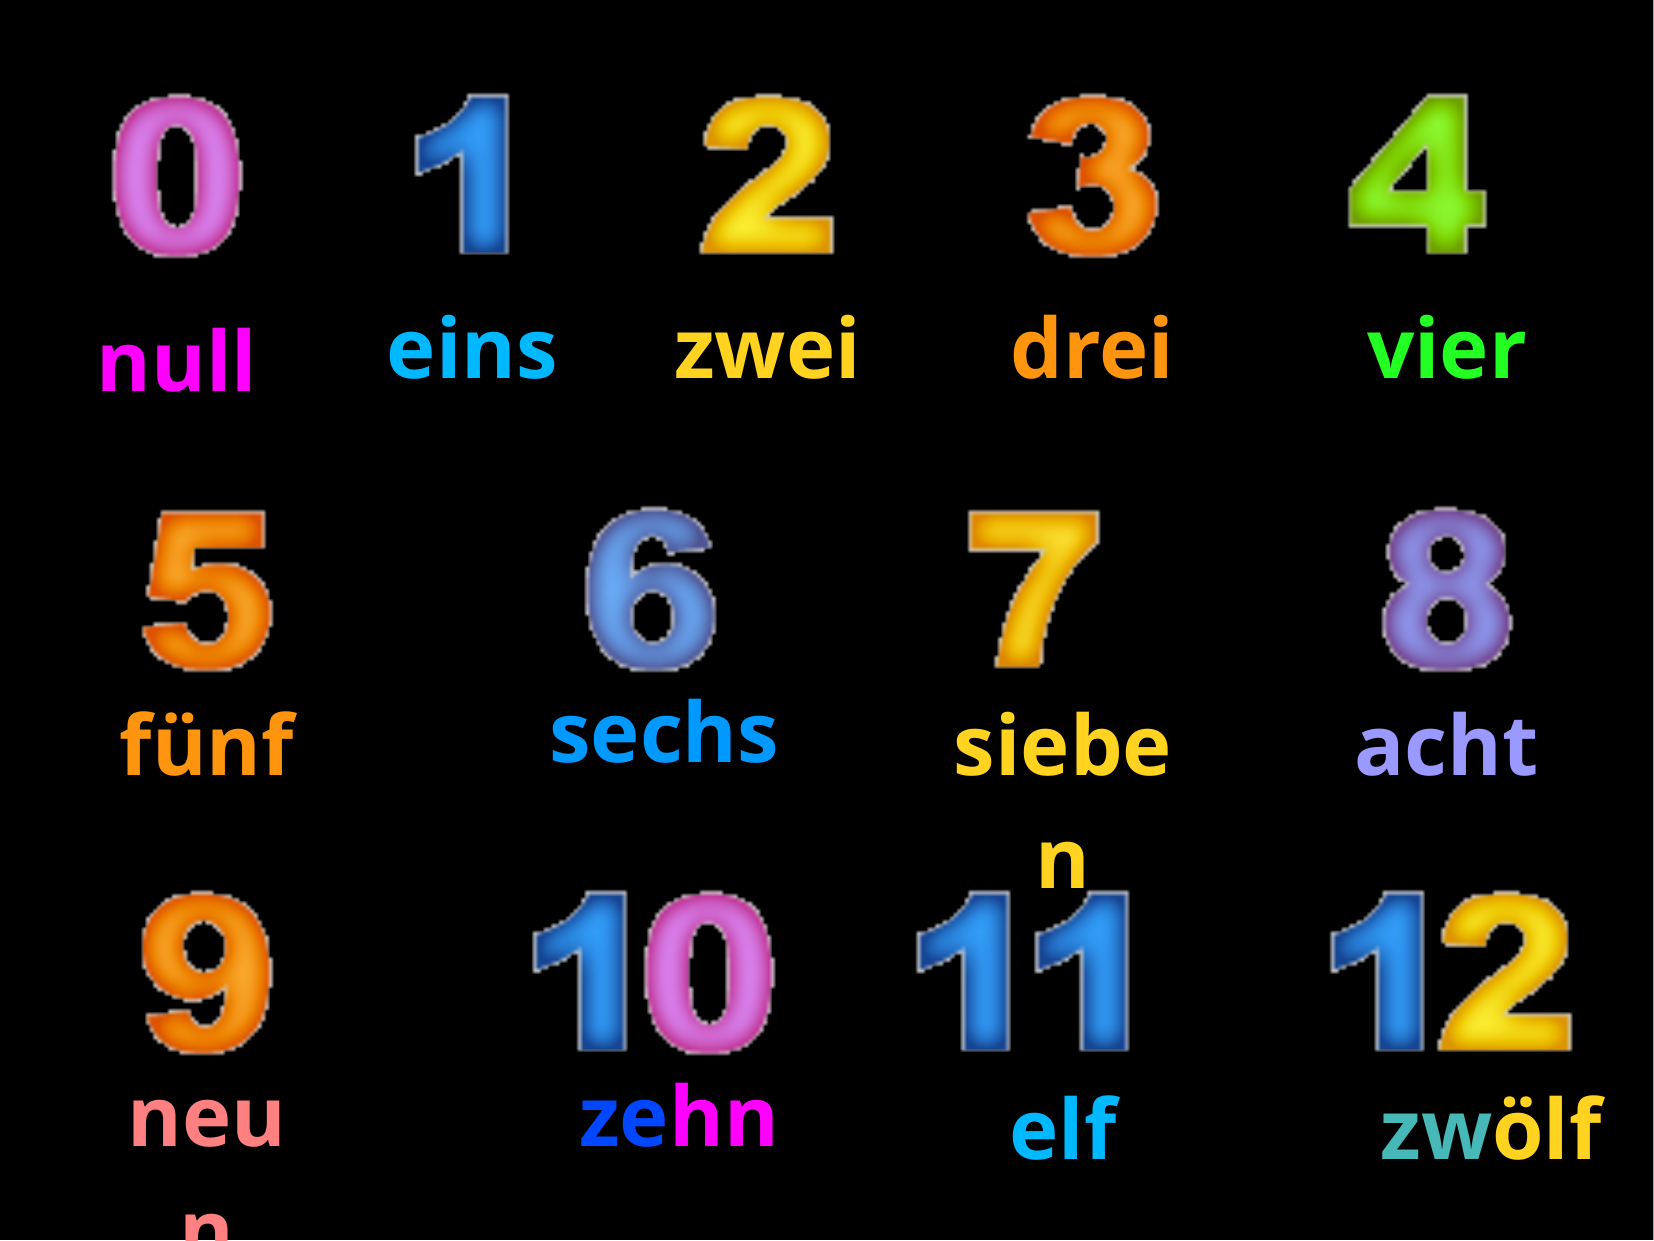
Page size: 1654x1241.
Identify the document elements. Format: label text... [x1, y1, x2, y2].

picture [1328, 88, 1506, 266]
picture [679, 88, 857, 266]
text_box eins [354, 282, 591, 414]
picture [944, 501, 1123, 679]
text_box sieben [915, 679, 1211, 811]
text_box vier [1328, 282, 1565, 414]
picture [1003, 88, 1182, 266]
text_box neun [88, 1050, 325, 1182]
text_box drei [974, 282, 1211, 414]
text_box acht [1328, 679, 1565, 811]
picture [118, 501, 296, 679]
picture [885, 885, 1182, 1063]
picture [561, 501, 739, 666]
picture [118, 885, 296, 1050]
picture [501, 885, 798, 1063]
text_box zehn [561, 1050, 798, 1182]
text_box null [59, 295, 296, 427]
picture [1299, 885, 1595, 1063]
text_box zwölf [1358, 1062, 1625, 1194]
text_box sechs [531, 666, 798, 798]
picture [88, 88, 266, 266]
text_box elf [944, 1062, 1182, 1194]
picture [383, 88, 562, 266]
picture [1358, 501, 1536, 679]
text_box fünf [88, 679, 325, 811]
text_box zwei [649, 282, 886, 414]
